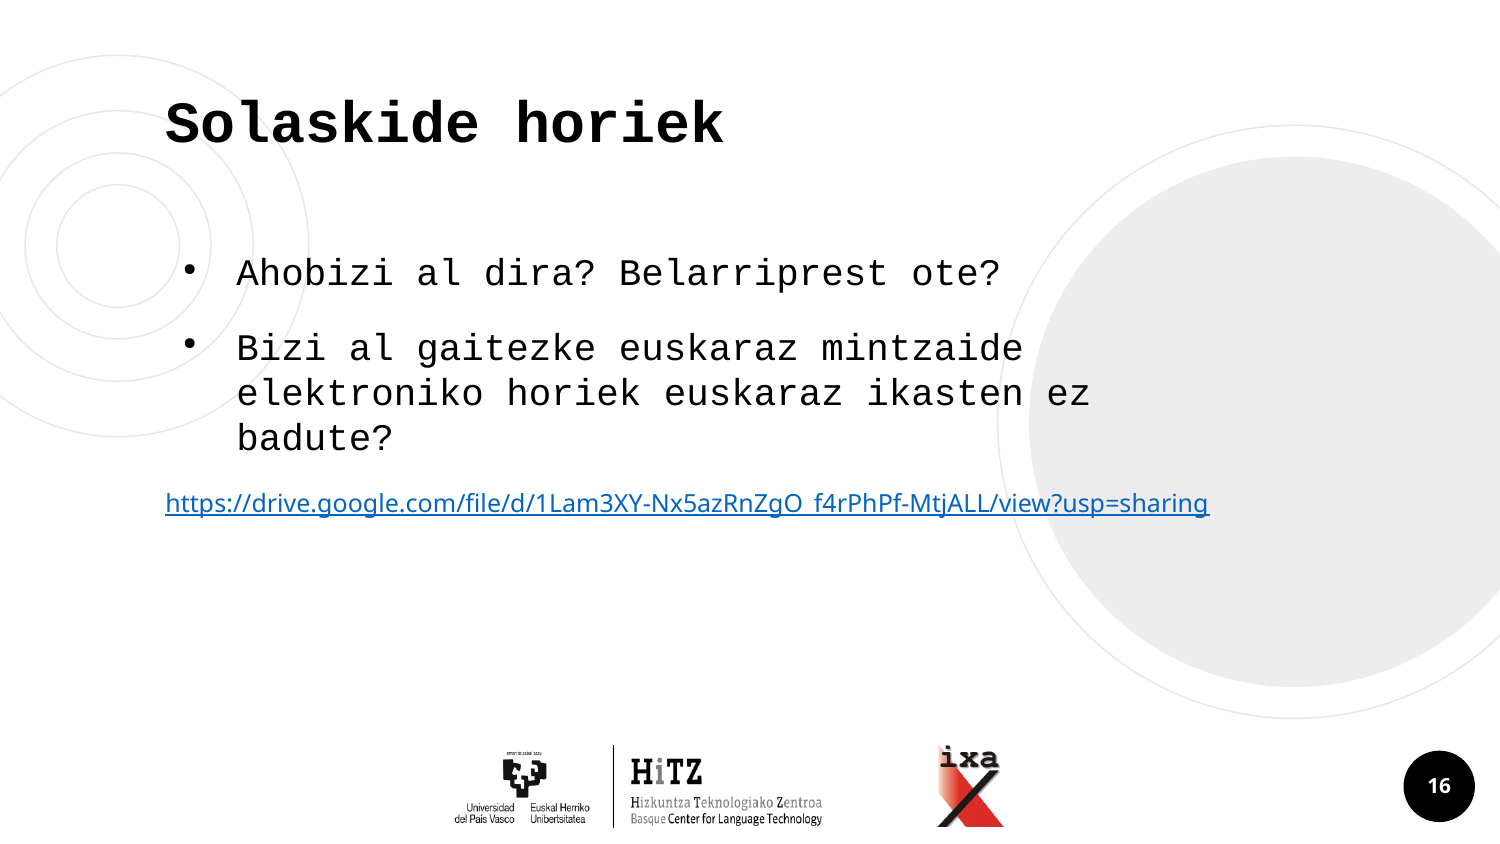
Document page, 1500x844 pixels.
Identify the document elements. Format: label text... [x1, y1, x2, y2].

list Ahobizi al dira? Belarriprest ote? Bizi al gaitezke euskaraz mintzaide elektroniko horiek euskaraz ikasten ez badute? https://drive.google.com/file/d/1Lam3XY-Nx5azRnZgO_f4rPhPf-MtjALL/view?usp=sharing [165, 248, 1252, 709]
title Solaskide horiek [165, 70, 1312, 183]
picture [937, 744, 1004, 827]
picture [450, 745, 827, 828]
text_box <zenbakia> [1403, 750, 1475, 823]
